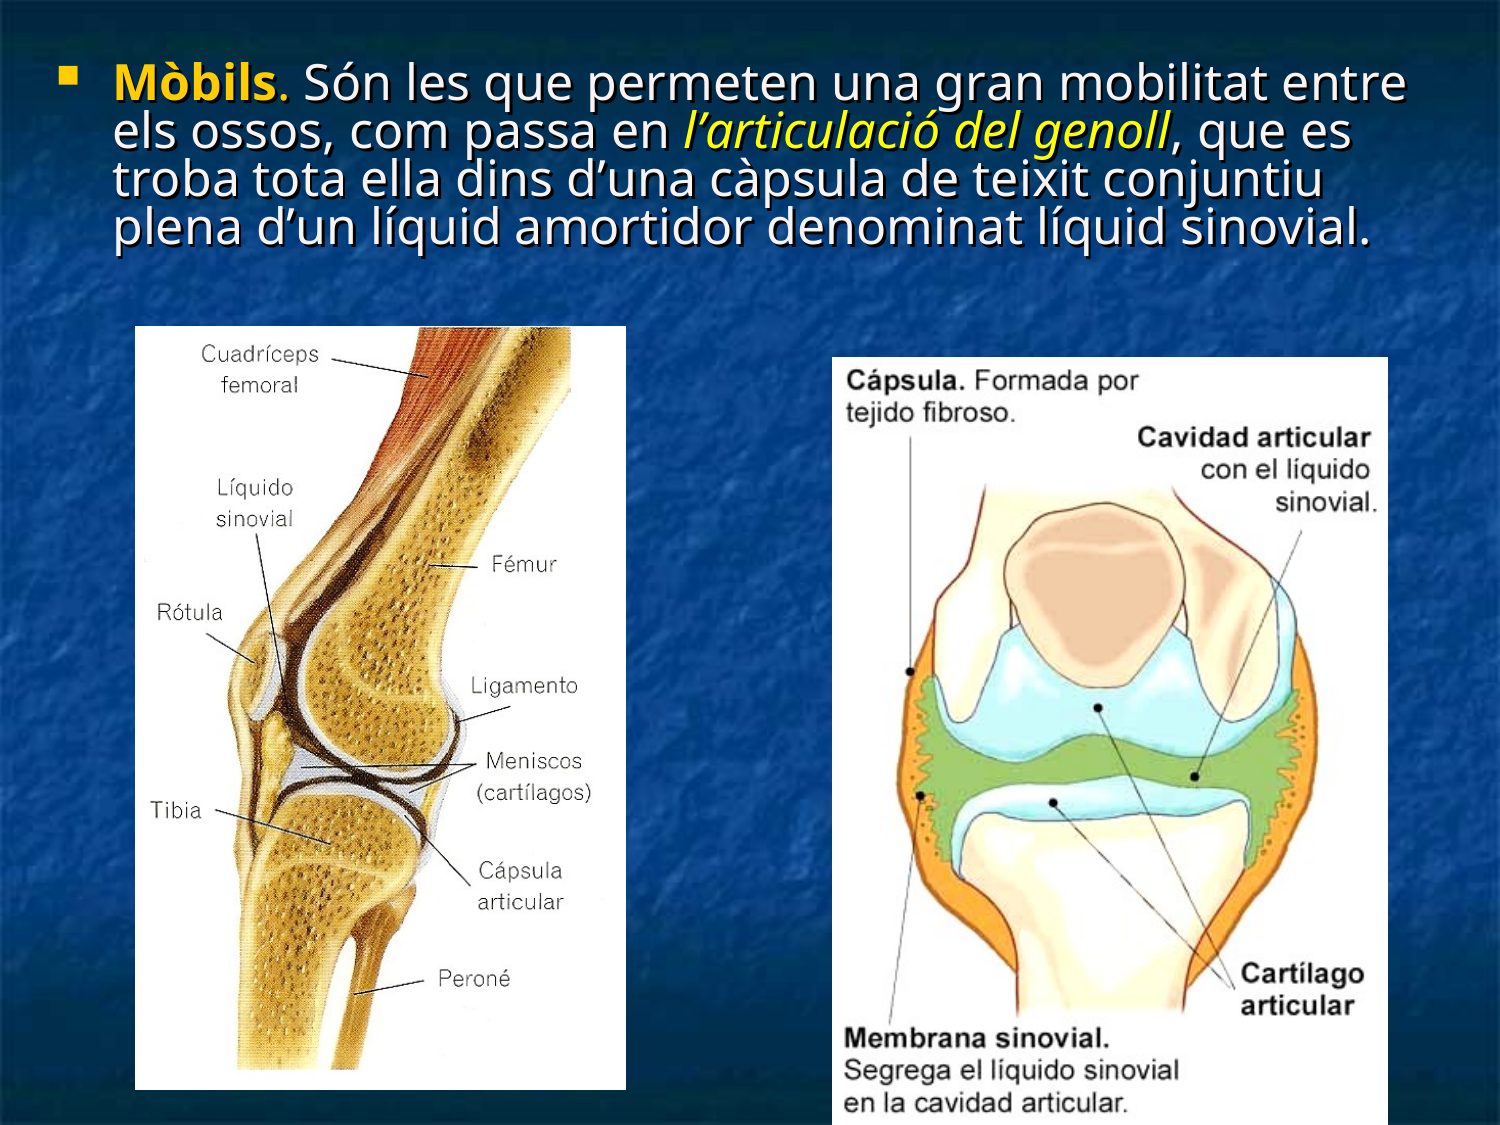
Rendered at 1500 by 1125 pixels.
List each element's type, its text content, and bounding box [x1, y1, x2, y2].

picture [0, 0, 1500, 1125]
list Mòbils. Són les que permeten una gran mobilitat entre els ossos, com passa en l’articulació del genoll, que es troba tota ella dins d’una càpsula de teixit conjuntiu plena d’un líquid amortidor denominat líquid sinovial. [41, 54, 1447, 327]
